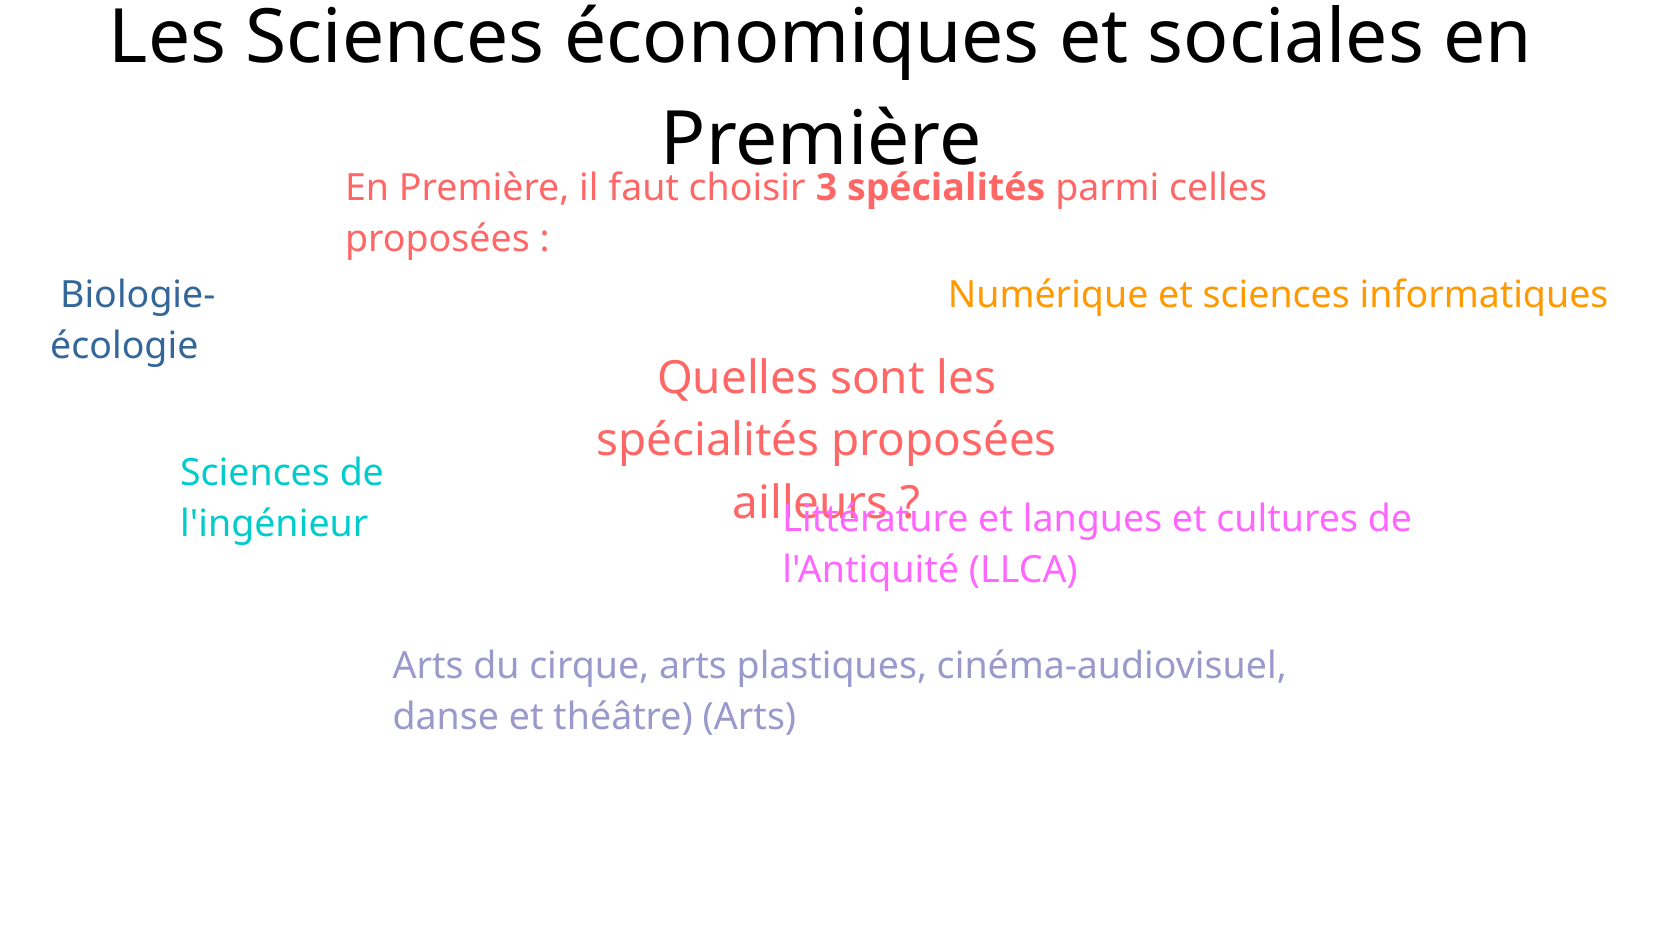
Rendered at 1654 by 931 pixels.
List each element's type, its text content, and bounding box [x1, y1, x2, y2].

title Les Sciences économiques et sociales en Première [47, 41, 1595, 128]
text_box Littérature et langues et cultures de l'Antiquité (LLCA) [767, 484, 1607, 586]
text_box Arts du cirque, arts plastiques, cinéma-audiovisuel, danse et théâtre) (Arts) [377, 631, 1406, 733]
text_box Quelles sont les spécialités proposées ailleurs ? [531, 336, 1123, 457]
text_box Sciences de l'ingénieur [165, 438, 544, 497]
text_box Numérique et sciences informatiques [933, 259, 1630, 318]
text_box En Première, il faut choisir 3 spécialités parmi celles proposées : [330, 153, 1382, 212]
text_box Biologie-écologie [35, 259, 343, 318]
